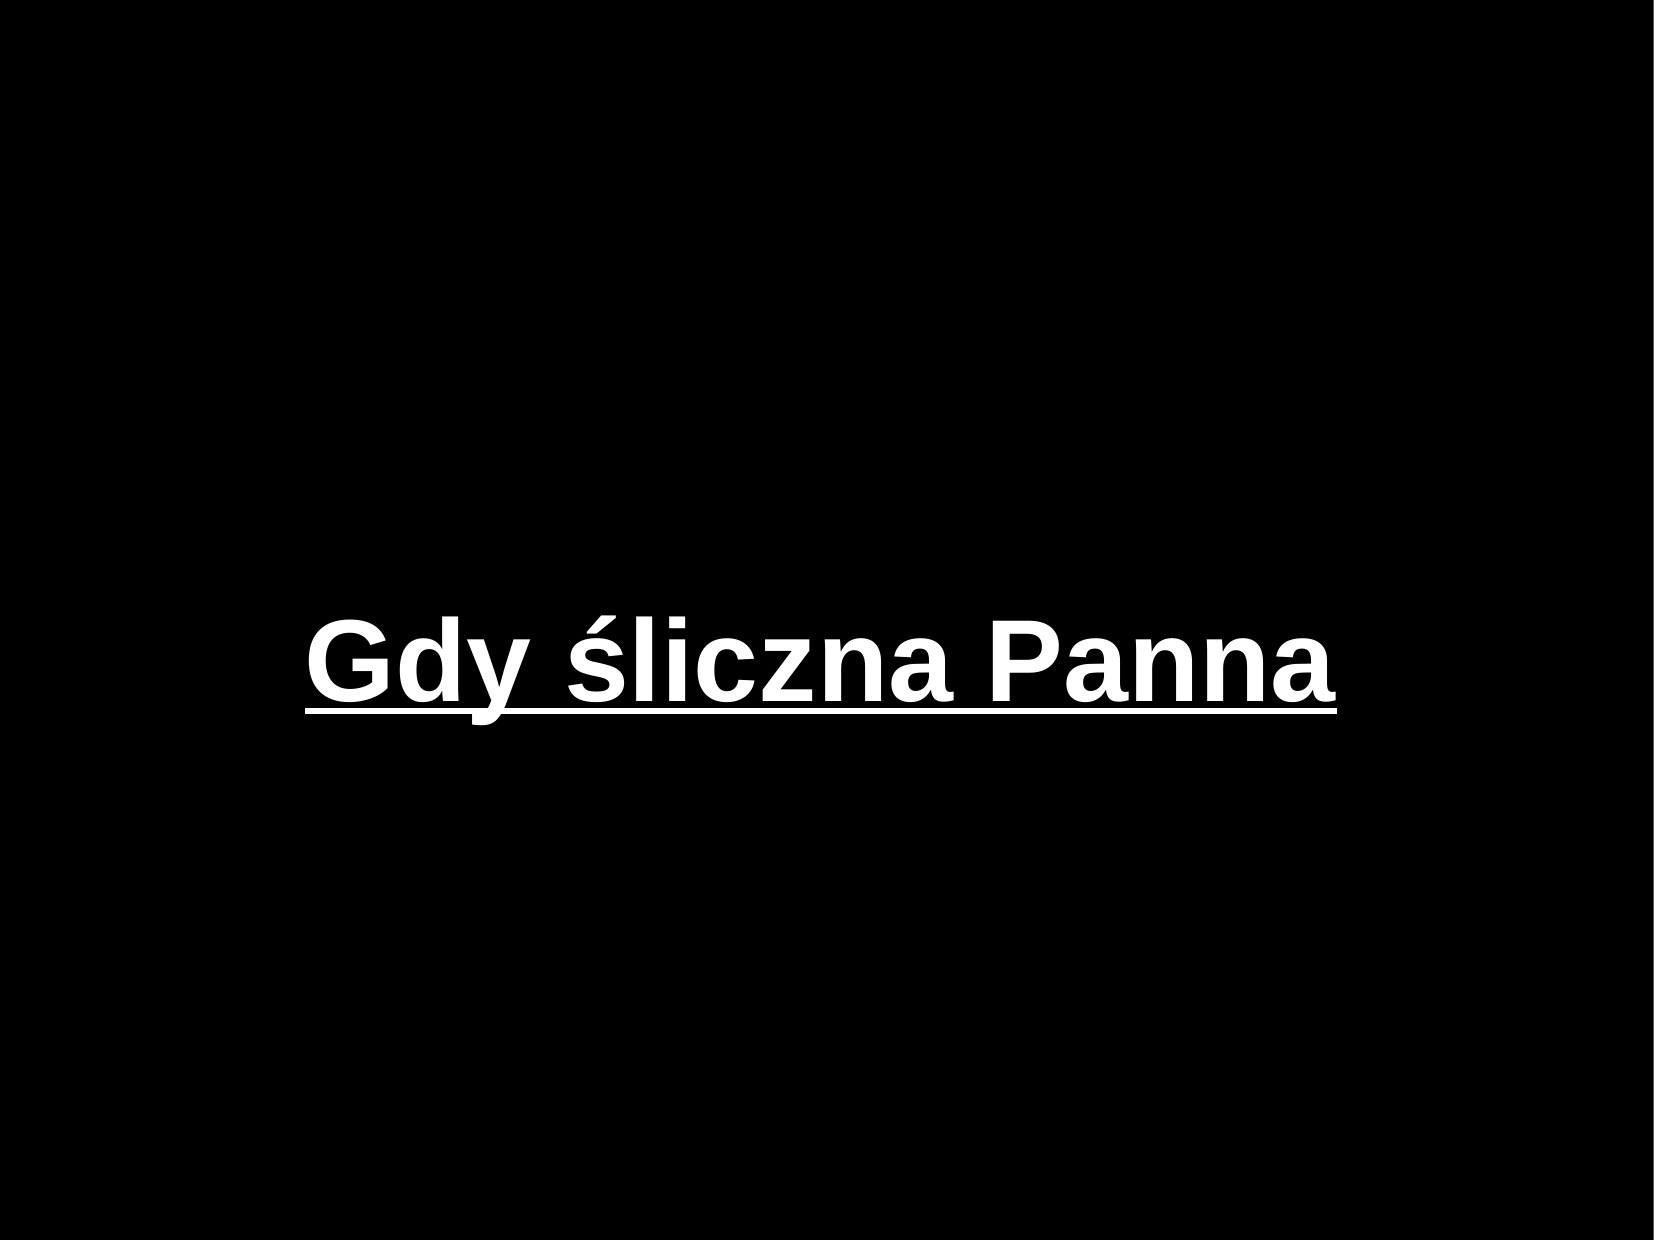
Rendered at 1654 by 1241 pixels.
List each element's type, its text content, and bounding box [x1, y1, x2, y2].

subtitle Gdy śliczna Panna [0, 527, 1642, 713]
